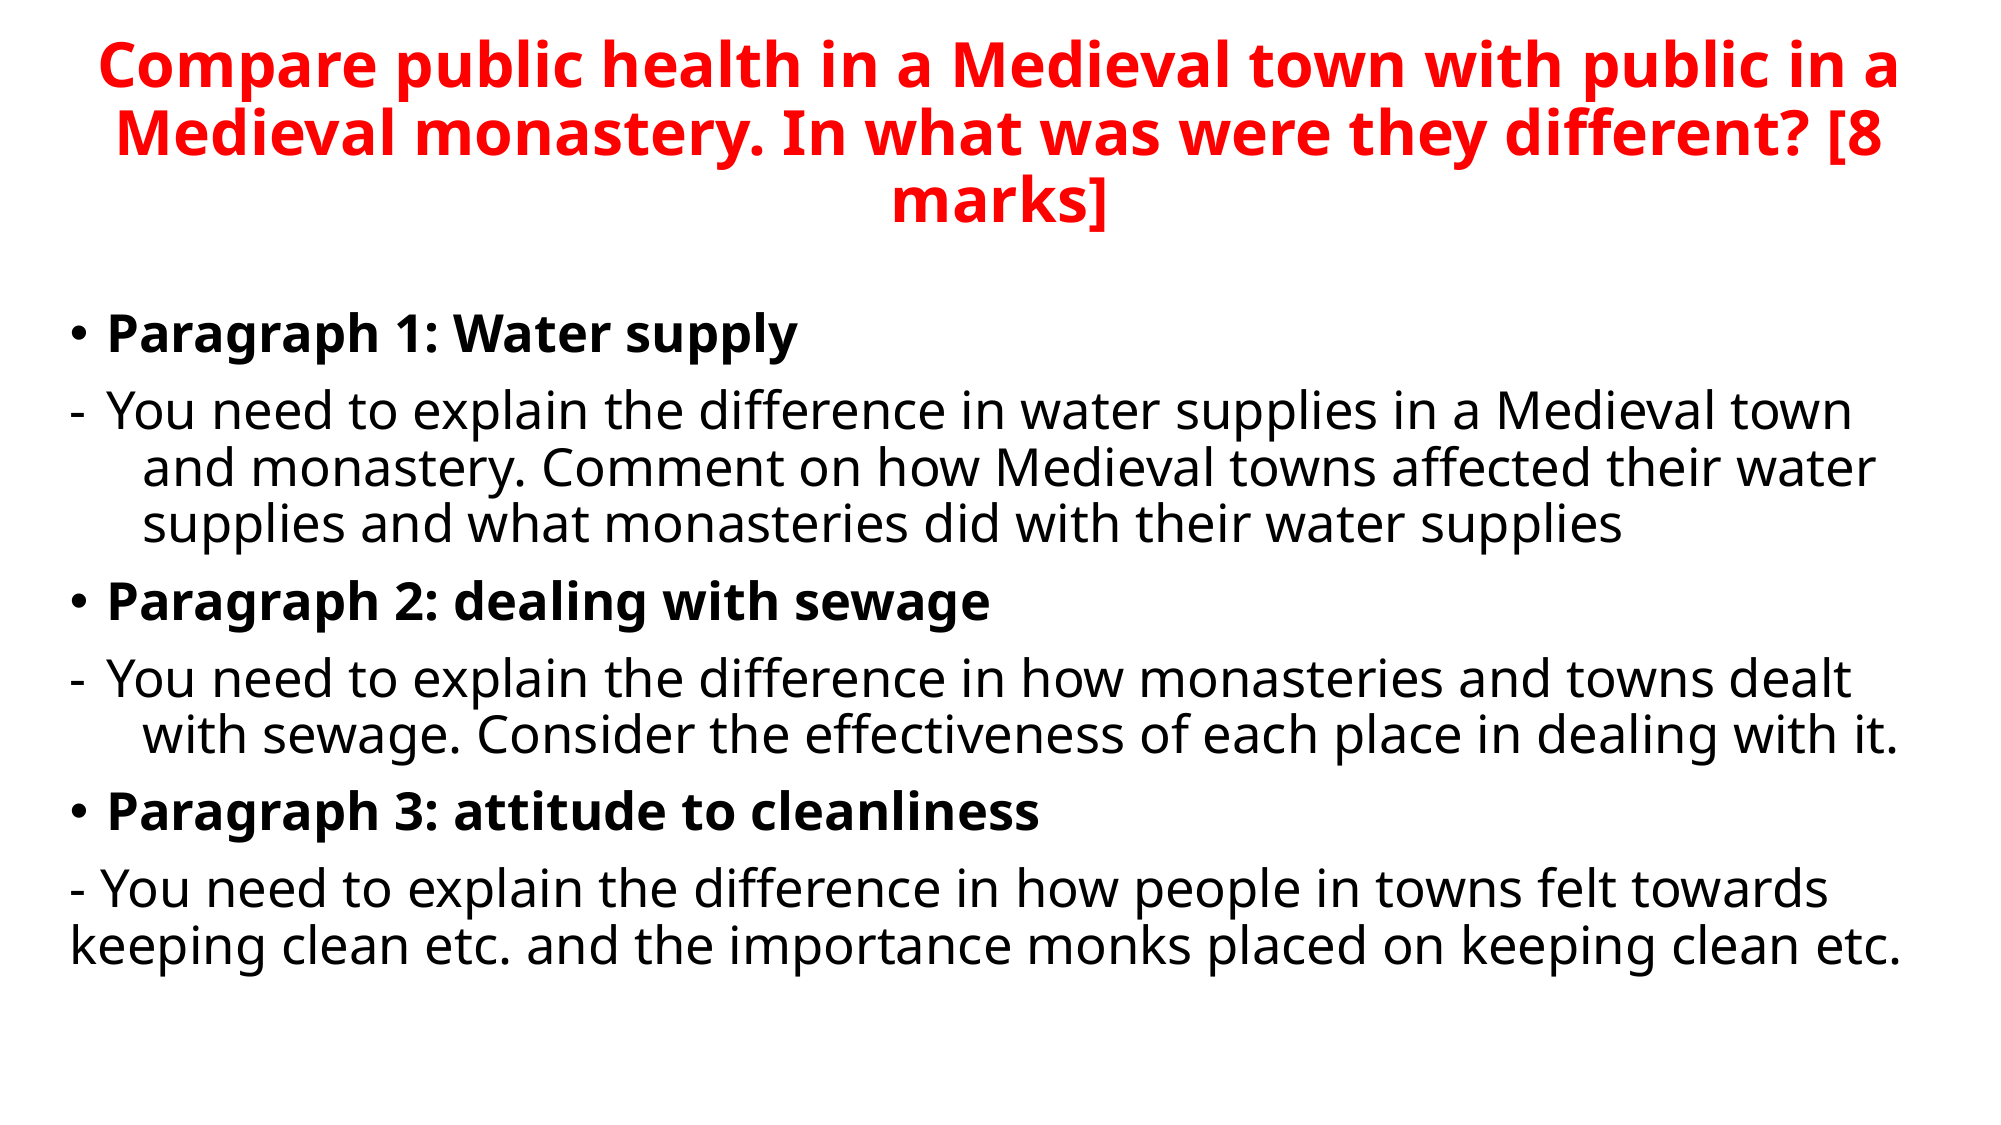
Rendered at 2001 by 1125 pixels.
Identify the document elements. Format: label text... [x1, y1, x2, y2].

title Compare public health in a Medieval town with public in a Medieval monastery. In what was were they different? [8 marks] [0, 26, 2000, 244]
list Paragraph 1: Water supply You need to explain the difference in water supplies in a Medieval town and monastery. Comment on how Medieval towns affected their water supplies and what monasteries did with their water supplies Paragraph 2: dealing with sewage You need to explain the difference in how monasteries and towns dealt with sewage. Consider the effectiveness of each place in dealing with it. Paragraph 3: attitude to cleanliness - You need to explain the difference in how people in towns felt towards keeping clean etc. and the importance monks placed on keeping clean etc. [54, 299, 1938, 1097]
